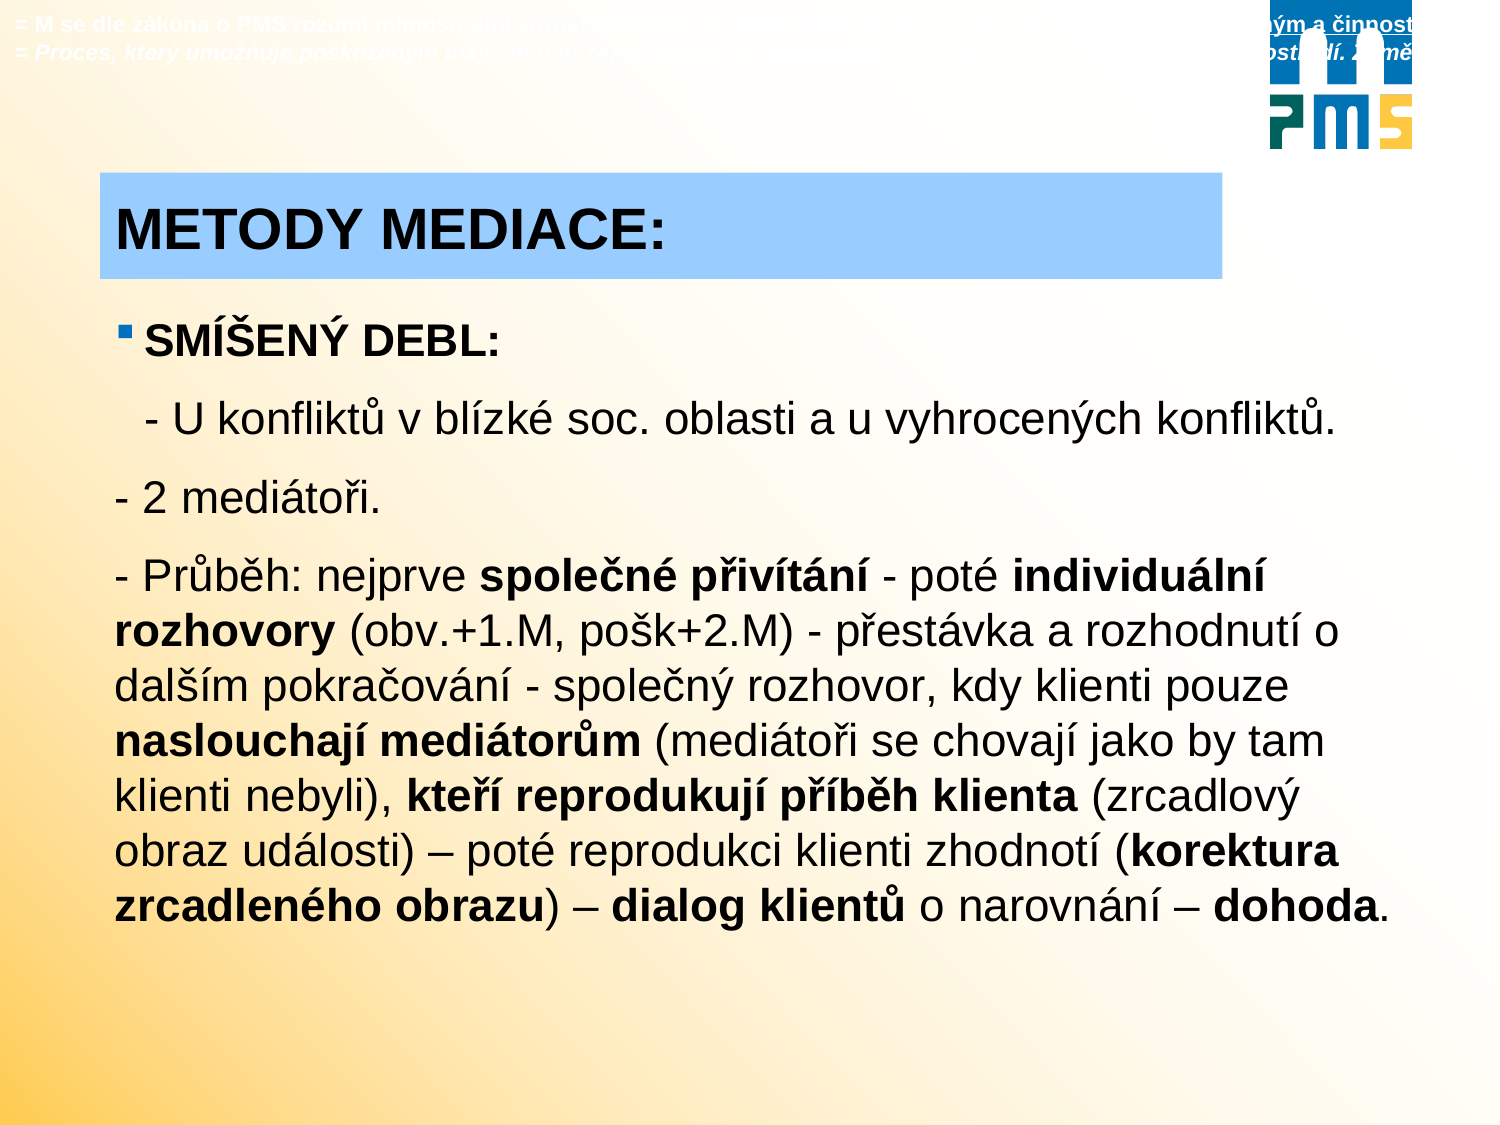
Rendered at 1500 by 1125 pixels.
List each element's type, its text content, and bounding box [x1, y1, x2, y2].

picture [0, 73, 1500, 1125]
text_box = M se dle zákona o PMS rozumí mimosoudní zprostředkování za účelem řešení sporu mezi obviněným a poškozeným a činnost směřující k urovnání konfliktního stavu vykonávaná v souvislosti s trestním řízením. Mediaci lze provádět jen s výslovným souhlasem obviněného a poškozeného. = Proces, který umožňuje poškozeným majícím o to zájem setkat se s pachatelem v bezpečném a uspořádaném prostředí. Záměrem je vést pachatele k odpovědnosti a zároveň poskytnout podporu a pomoc pošk. Pošk.- sdělit, jak jej TČ ovlivnil, dostat odpovědi na své otázky a účastnit se plánu NŠ. [0, 2, 1500, 73]
text_box METODY MEDIACE: [100, 172, 1223, 279]
text_box SMÍŠENÝ DEBL: - U konfliktů v blízké soc. oblasti a u vyhrocených konfliktů. - 2 mediátoři. - Průběh: nejprve společné přivítání - poté individuální rozhovory (obv.+1.M, pošk+2.M) - přestávka a rozhodnutí o dalším pokračování - společný rozhovor, kdy klienti pouze naslouchají mediátorům (mediátoři se chovají jako by tam klienti nebyli), kteří reprodukují příběh klienta (zrcadlový obraz události) – poté reprodukci klienti zhodnotí (korektura zrcadleného obrazu) – dialog klientů o narovnání – dohoda. [100, 302, 1412, 1000]
